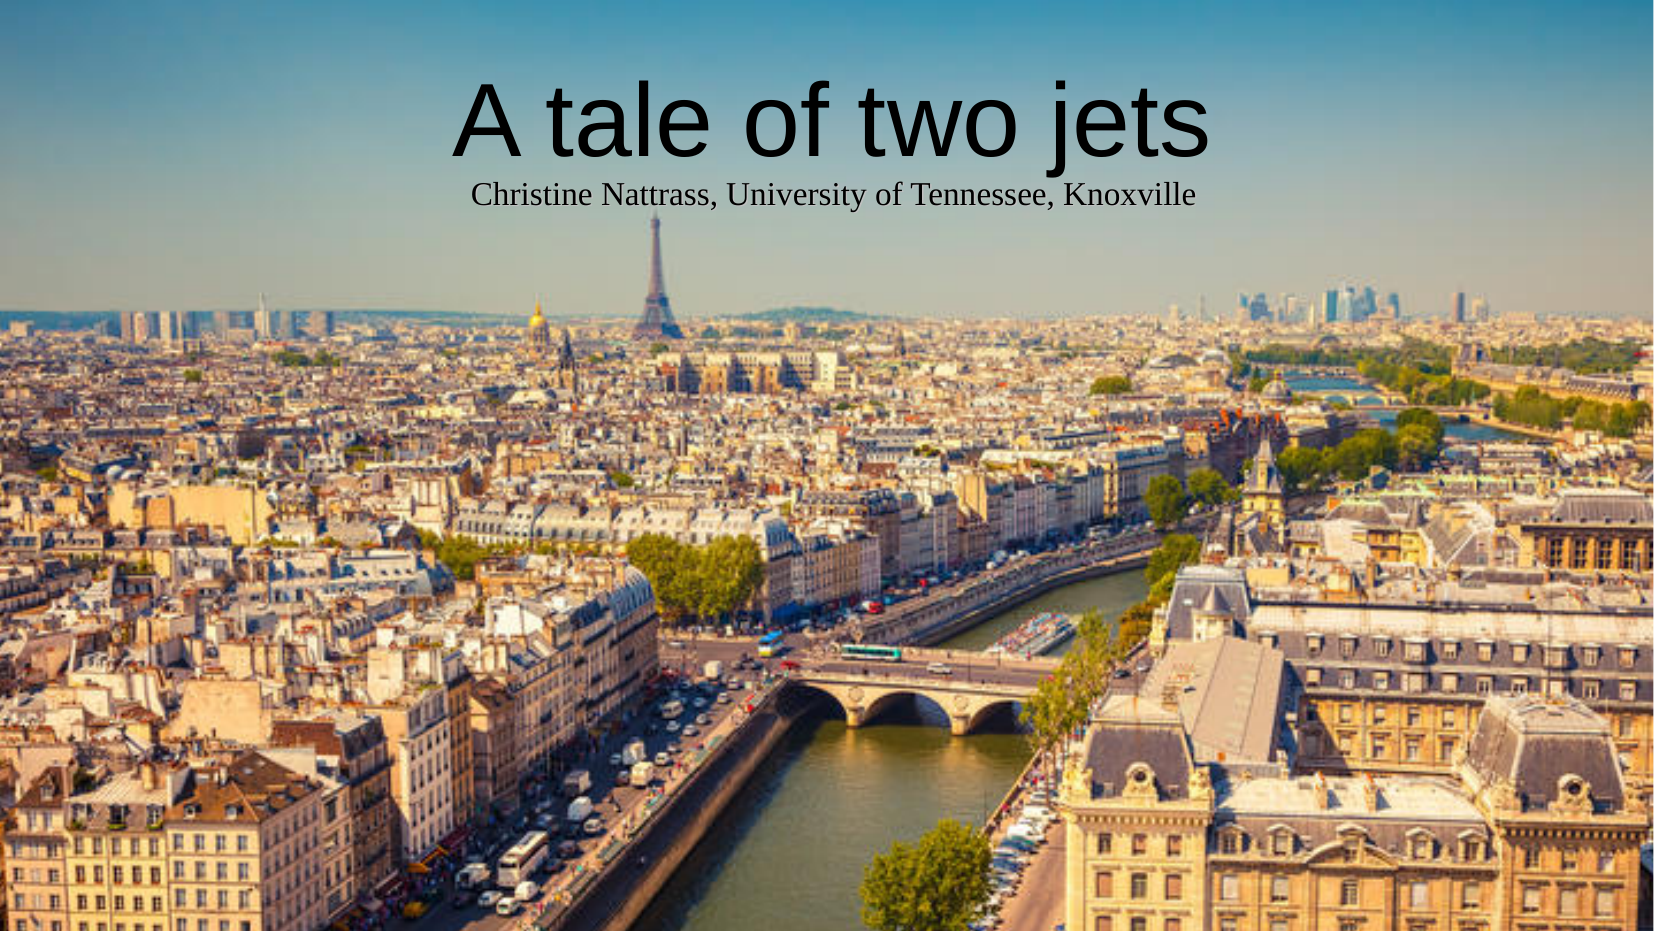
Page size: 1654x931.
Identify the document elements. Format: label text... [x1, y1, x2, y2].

picture [0, 230, 1654, 931]
text_box A tale of two jets [0, 0, 1654, 230]
text_box Christine Nattrass, University of Tennessee, Knoxville [15, 164, 1654, 298]
